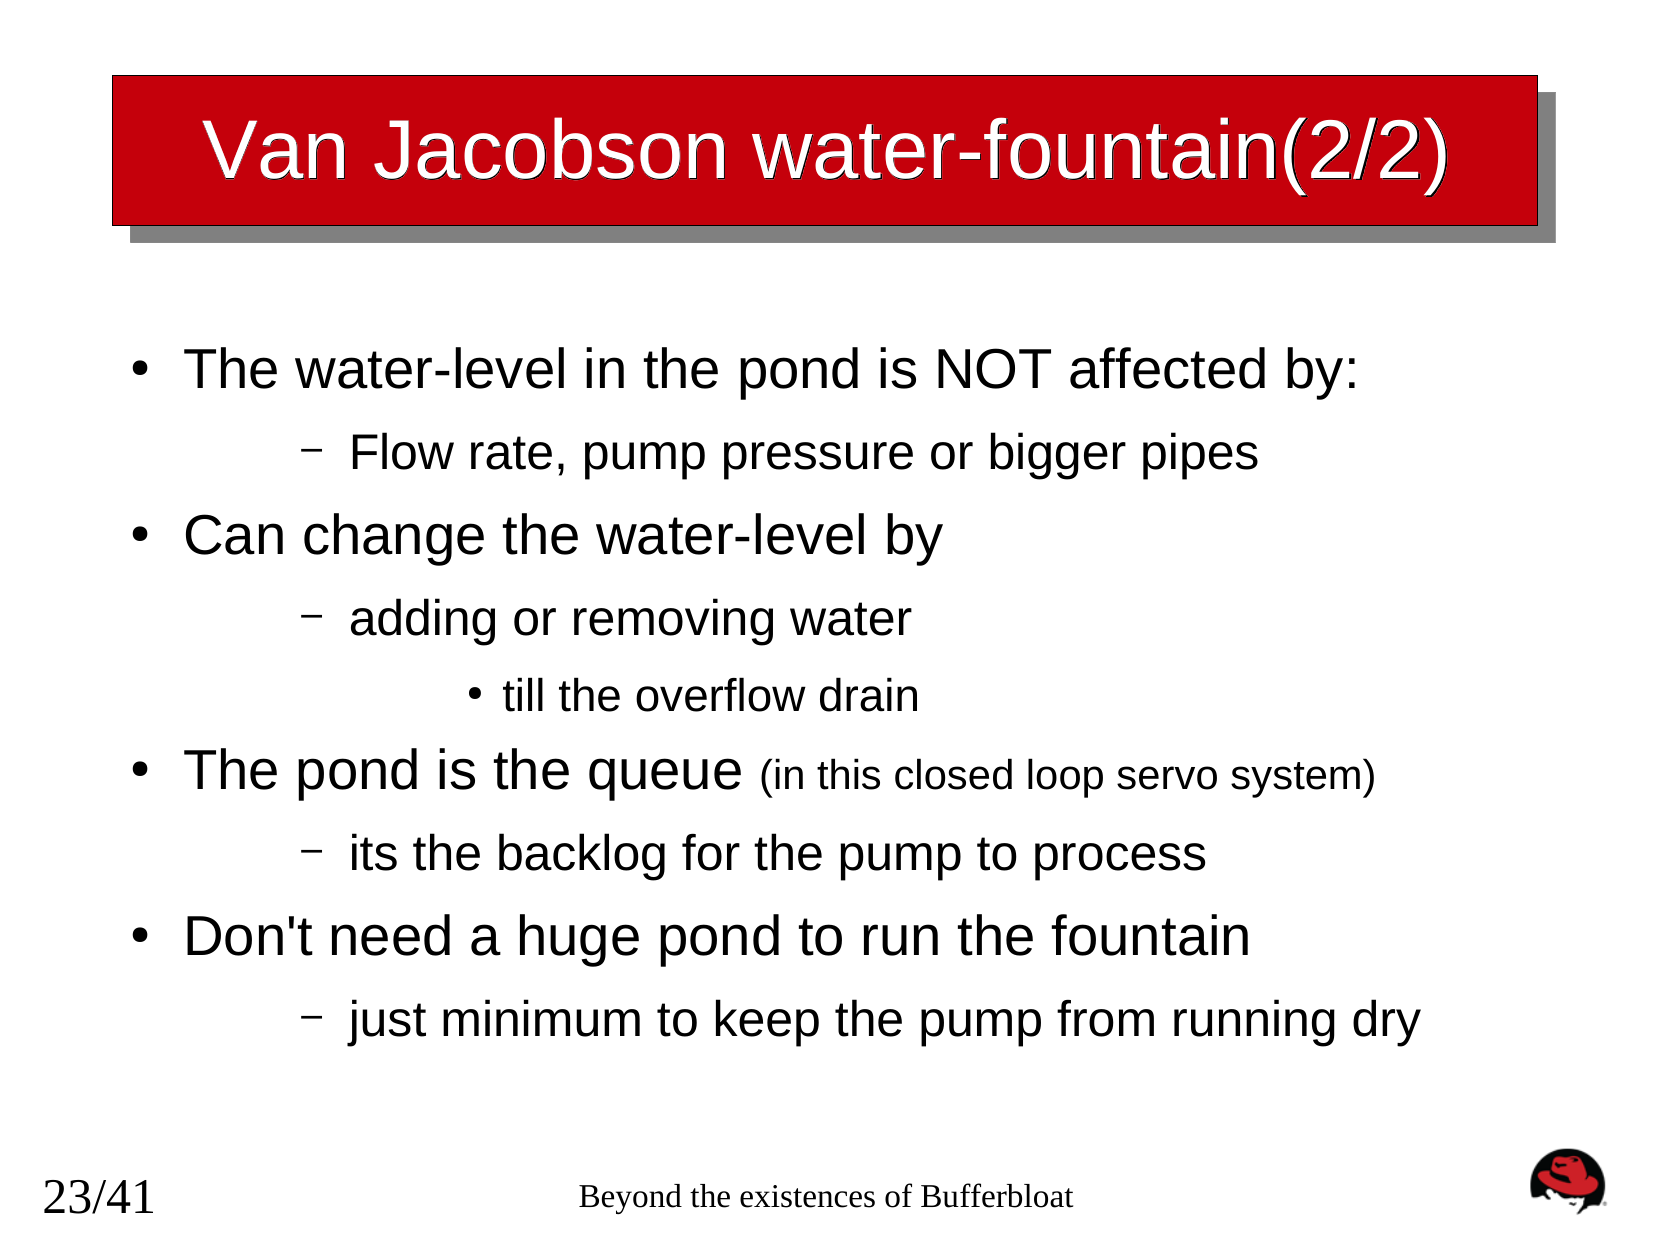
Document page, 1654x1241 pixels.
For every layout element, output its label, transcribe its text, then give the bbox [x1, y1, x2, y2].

picture [1529, 1146, 1613, 1224]
title Van Jacobson water-fountain(2/2) [116, 75, 1538, 226]
list The water-level in the pond is NOT affected by: Flow rate, pump pressure or bigger pipes Can change the water-level by adding or removing water till the overflow drain The pond is the queue (in this closed loop servo system) its the backlog for the pump to process Don't need a huge pond to run the fountain just minimum to keep the pump from running dry [112, 337, 1538, 1126]
